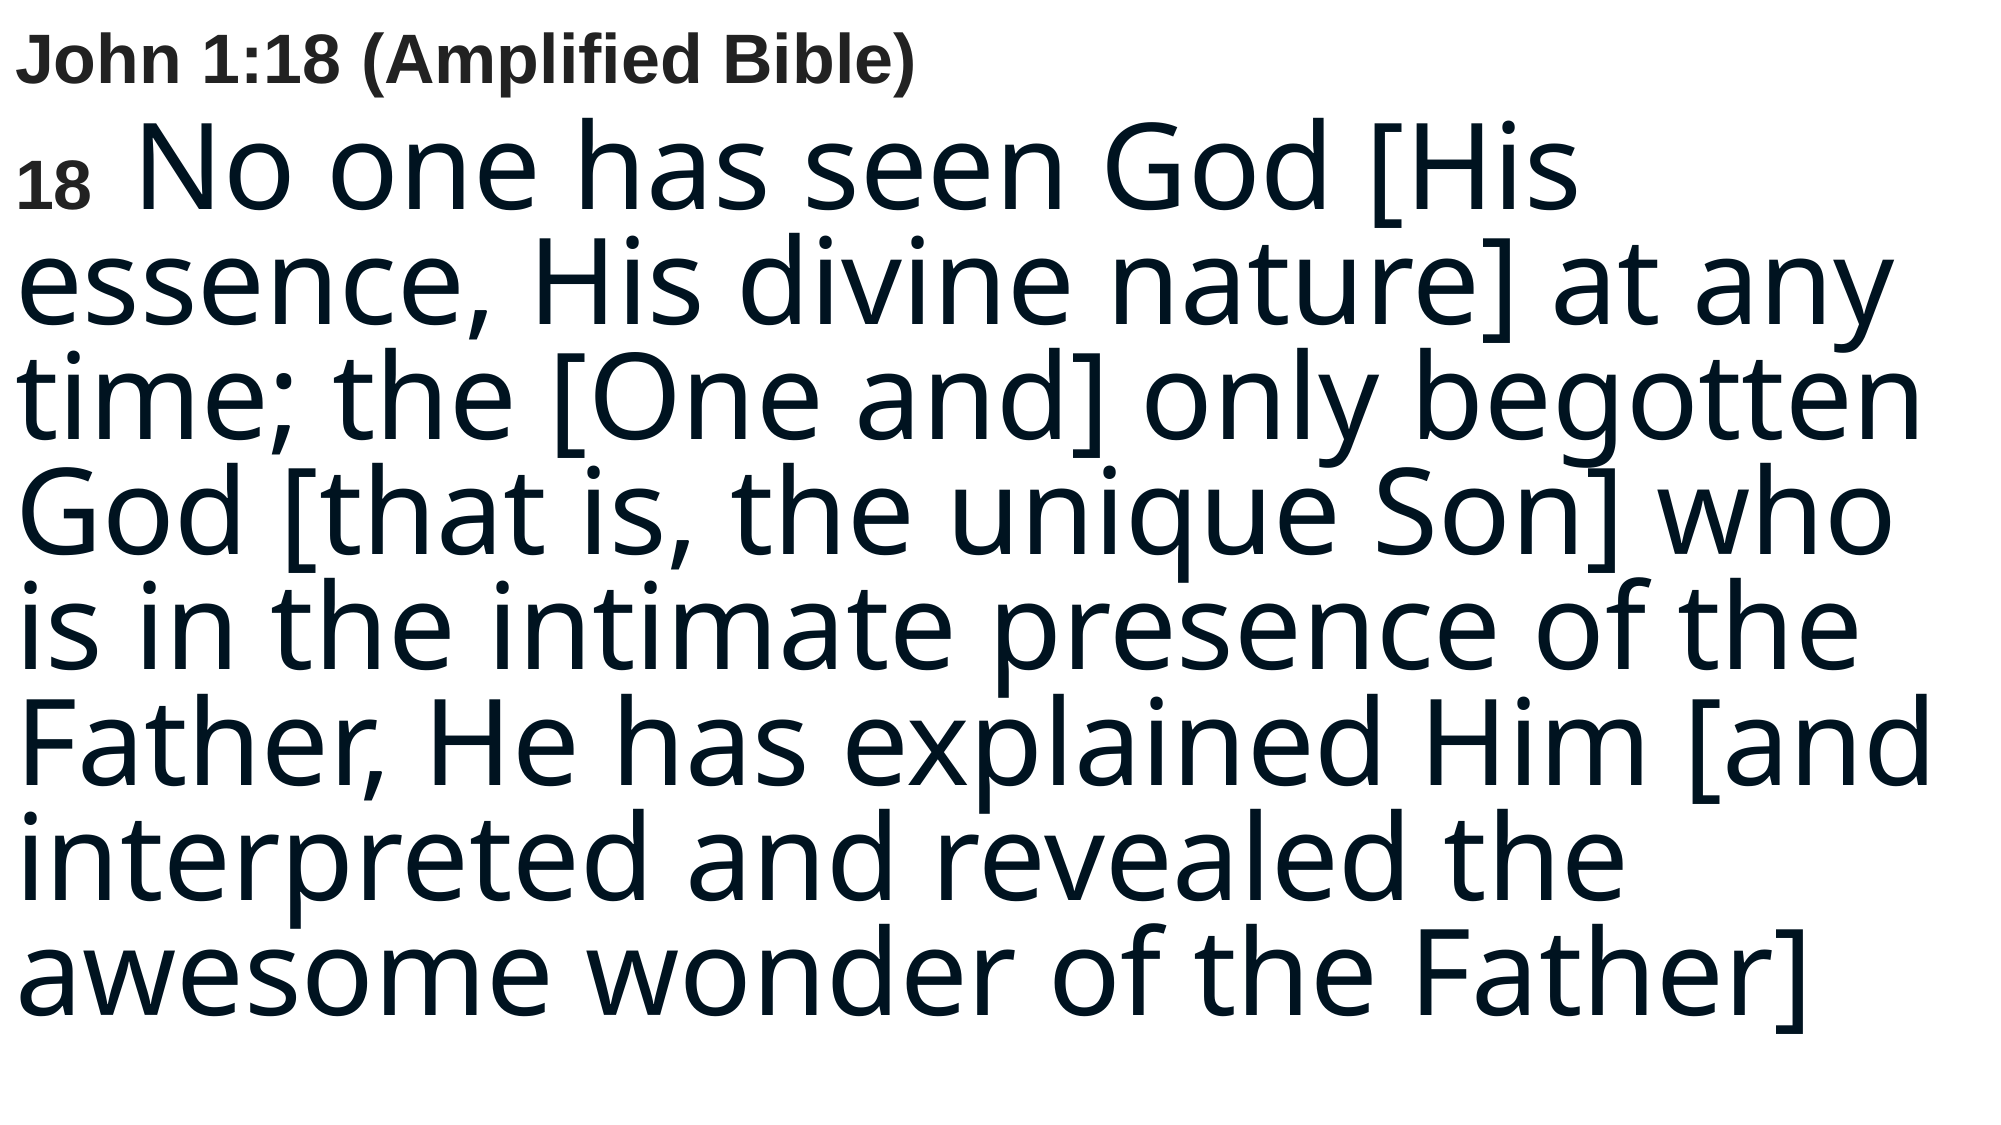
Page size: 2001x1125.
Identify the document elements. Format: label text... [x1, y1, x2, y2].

subtitle John 1:18 (Amplified Bible) 18 No one has seen God [His essence, His divine nature] at any time; the [One and] only begotten God [that is, the unique Son] who is in the intimate presence of the Father, He has explained Him [and interpreted and revealed the awesome wonder of the Father] [0, 22, 2000, 1125]
